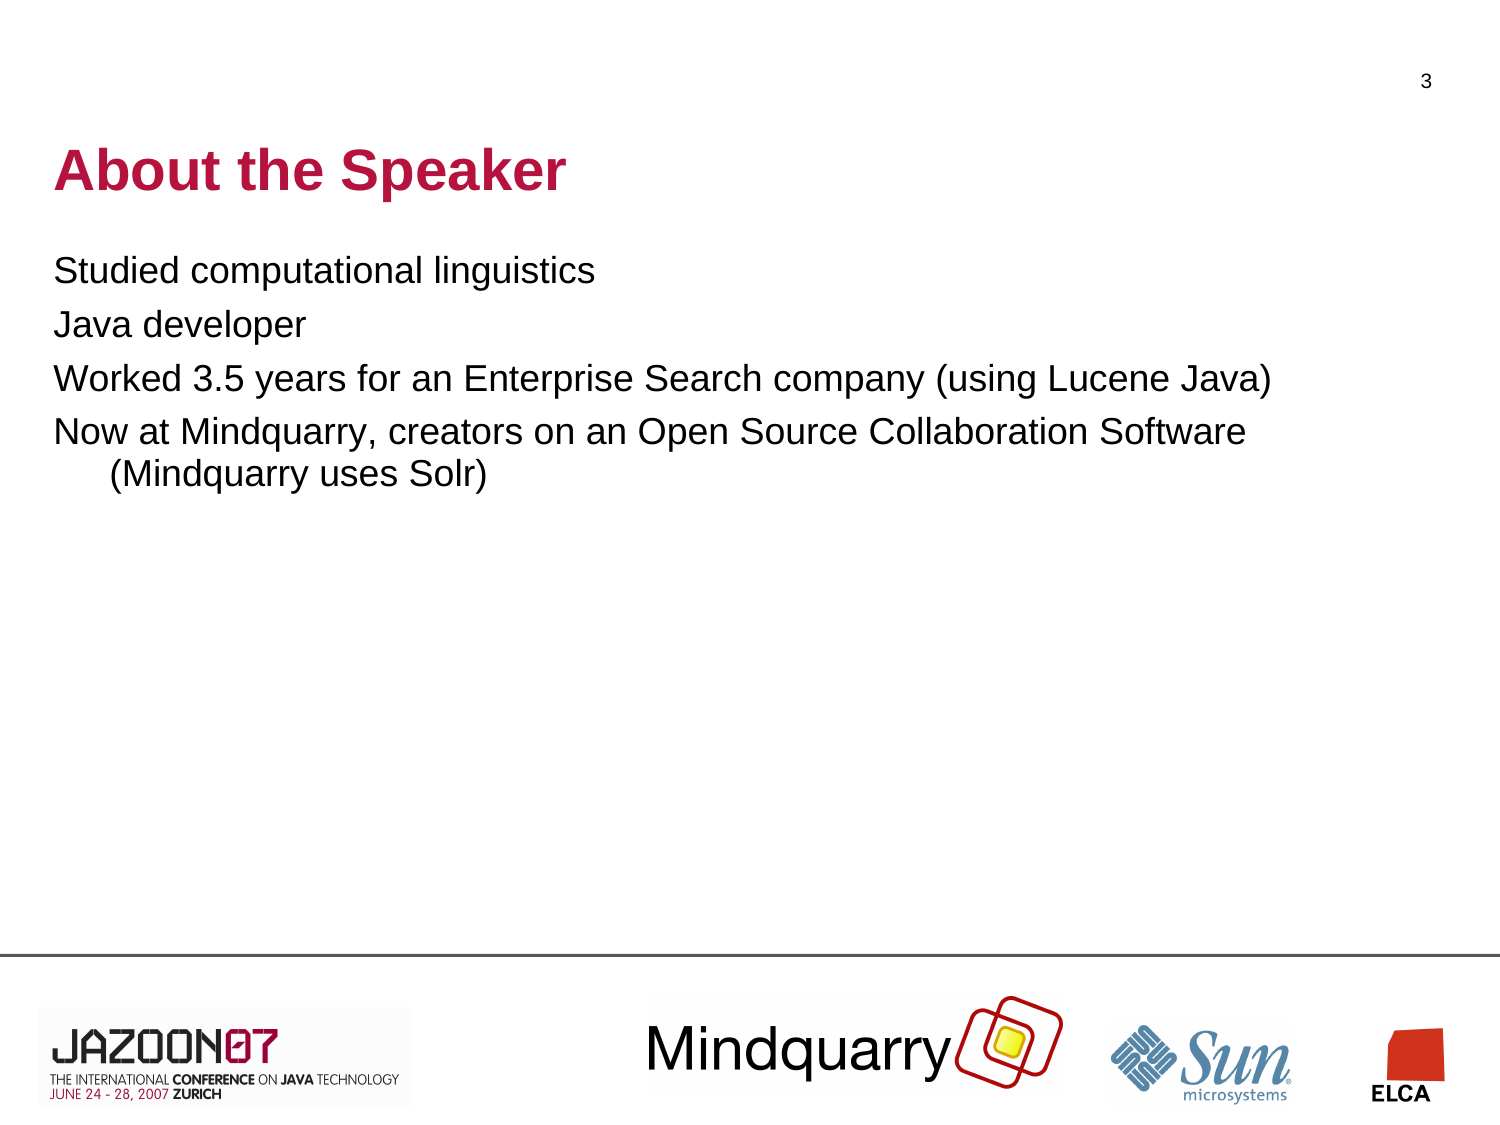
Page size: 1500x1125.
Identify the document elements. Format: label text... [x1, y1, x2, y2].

picture [649, 996, 1063, 1093]
title About the Speaker [53, 119, 1447, 231]
picture [1107, 1021, 1294, 1107]
list Studied computational linguistics Java developer Worked 3.5 years for an Enterprise Search company (using Lucene Java) Now at Mindquarry, creators on an Open Source Collaboration Software (Mindquarry uses Solr) [53, 249, 1450, 953]
picture [1370, 1025, 1446, 1105]
picture [38, 1007, 413, 1106]
